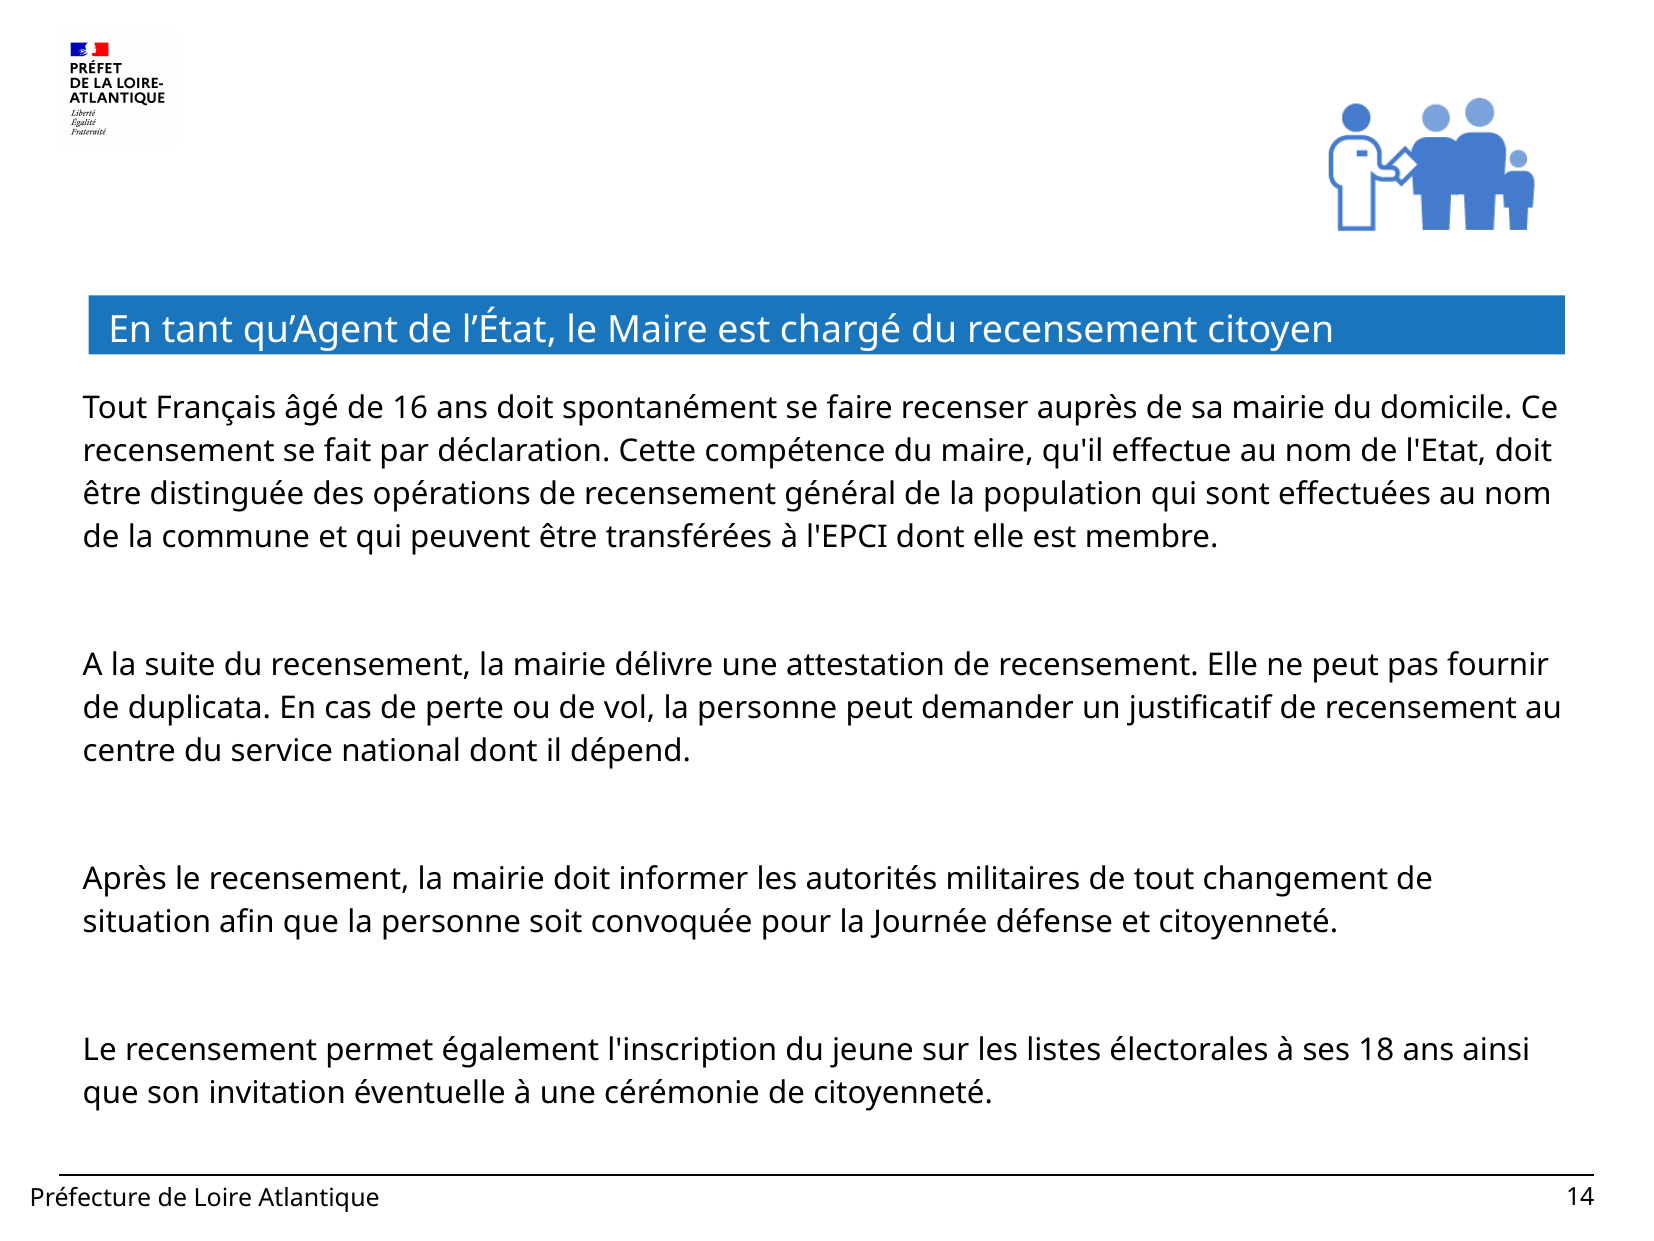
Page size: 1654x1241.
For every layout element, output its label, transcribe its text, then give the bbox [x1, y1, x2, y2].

text_box Préfecture de Loire Atlantique [29, 1181, 423, 1212]
text_box 14 [1535, 1180, 1595, 1211]
picture [1153, 58, 1595, 237]
subtitle Tout Français âgé de 16 ans doit spontanément se faire recenser auprès de sa mairie du domicile. Ce recensement se fait par déclaration. Cette compétence du maire, qu'il effectue au nom de l'Etat, doit être distinguée des opérations de recensement général de la population qui sont effectuées au nom de la commune et qui peuvent être transférées à l'EPCI dont elle est membre. A la suite du recensement, la mairie délivre une attestation de recensement. Elle ne peut pas fournir de duplicata. En cas de perte ou de vol, la personne peut demander un justificatif de recensement au centre du service national dont il dépend. Après le recensement, la mairie doit informer les autorités militaires de tout changement de situation afin que la personne soit convoquée pour la Journée défense et citoyenneté. Le recensement permet également l'inscription du jeune sur les listes électorales à ses 18 ans ainsi que son invitation éventuelle à une cérémonie de citoyenneté. [82, 290, 1571, 1123]
picture [57, 29, 178, 148]
